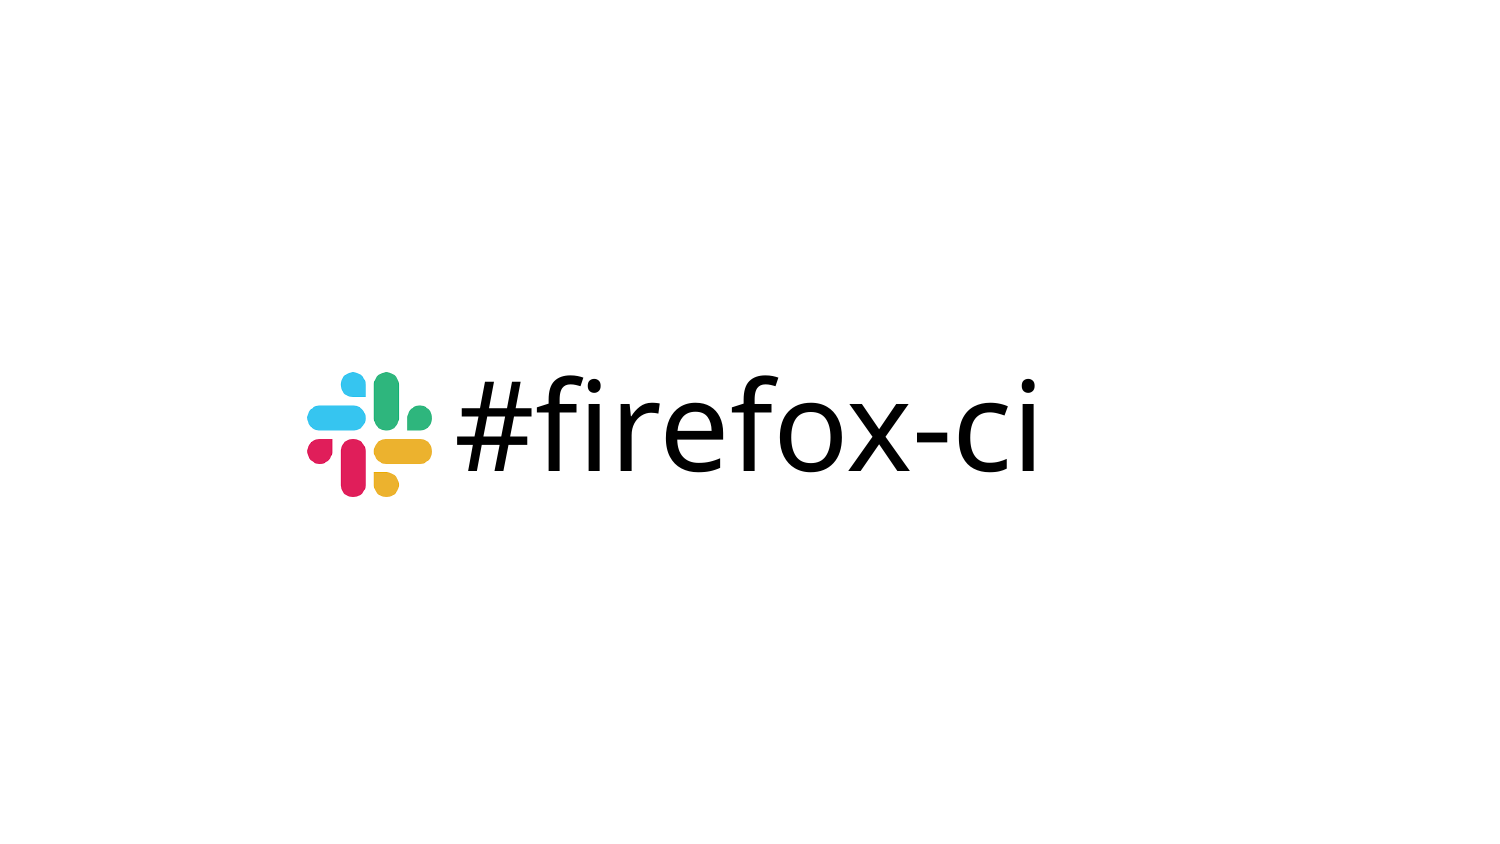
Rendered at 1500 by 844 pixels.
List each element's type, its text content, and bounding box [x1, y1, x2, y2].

picture [307, 372, 432, 497]
title #firefox-ci [51, 352, 1449, 491]
